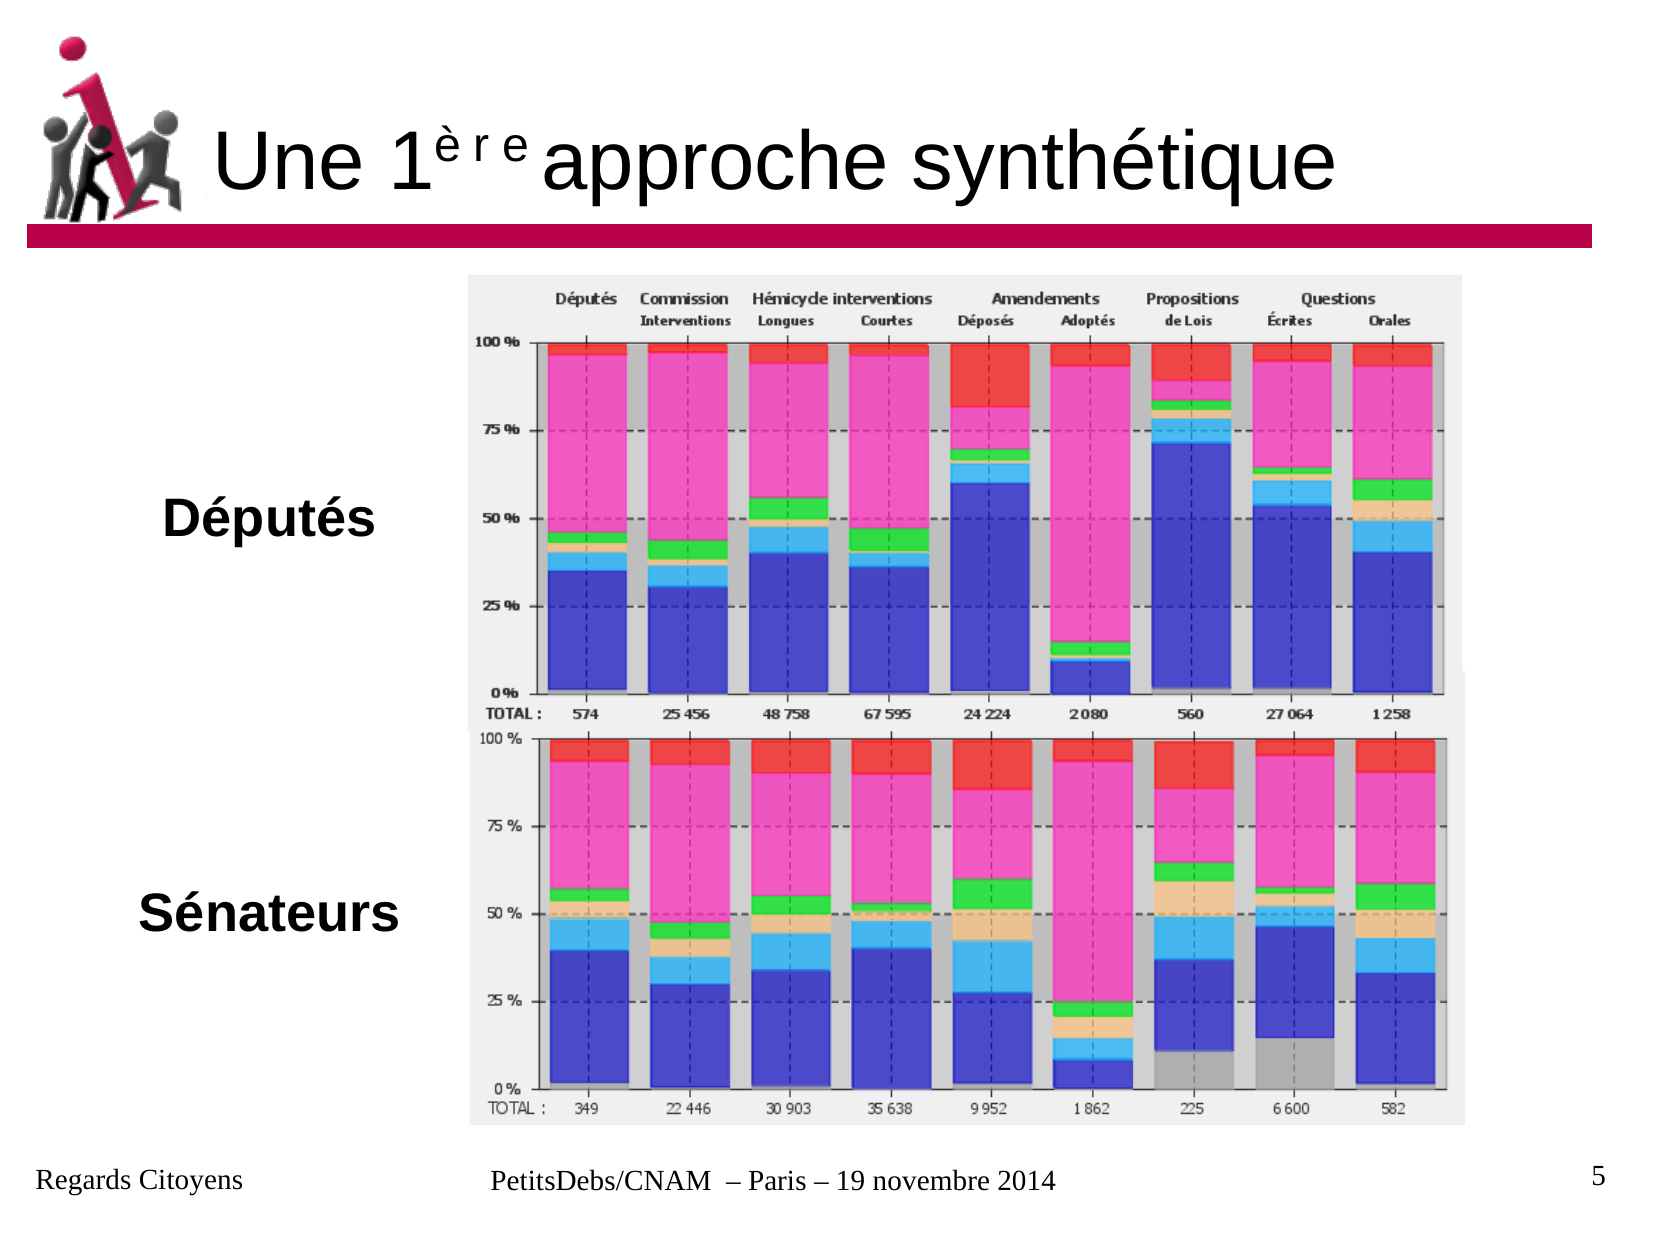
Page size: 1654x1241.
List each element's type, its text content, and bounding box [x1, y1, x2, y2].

text_box Députés [147, 479, 414, 556]
text_box Sénateurs [124, 875, 420, 951]
picture [27, 31, 208, 224]
picture [458, 265, 1474, 1134]
title Une 1èreapproche synthétique [212, 64, 1601, 258]
